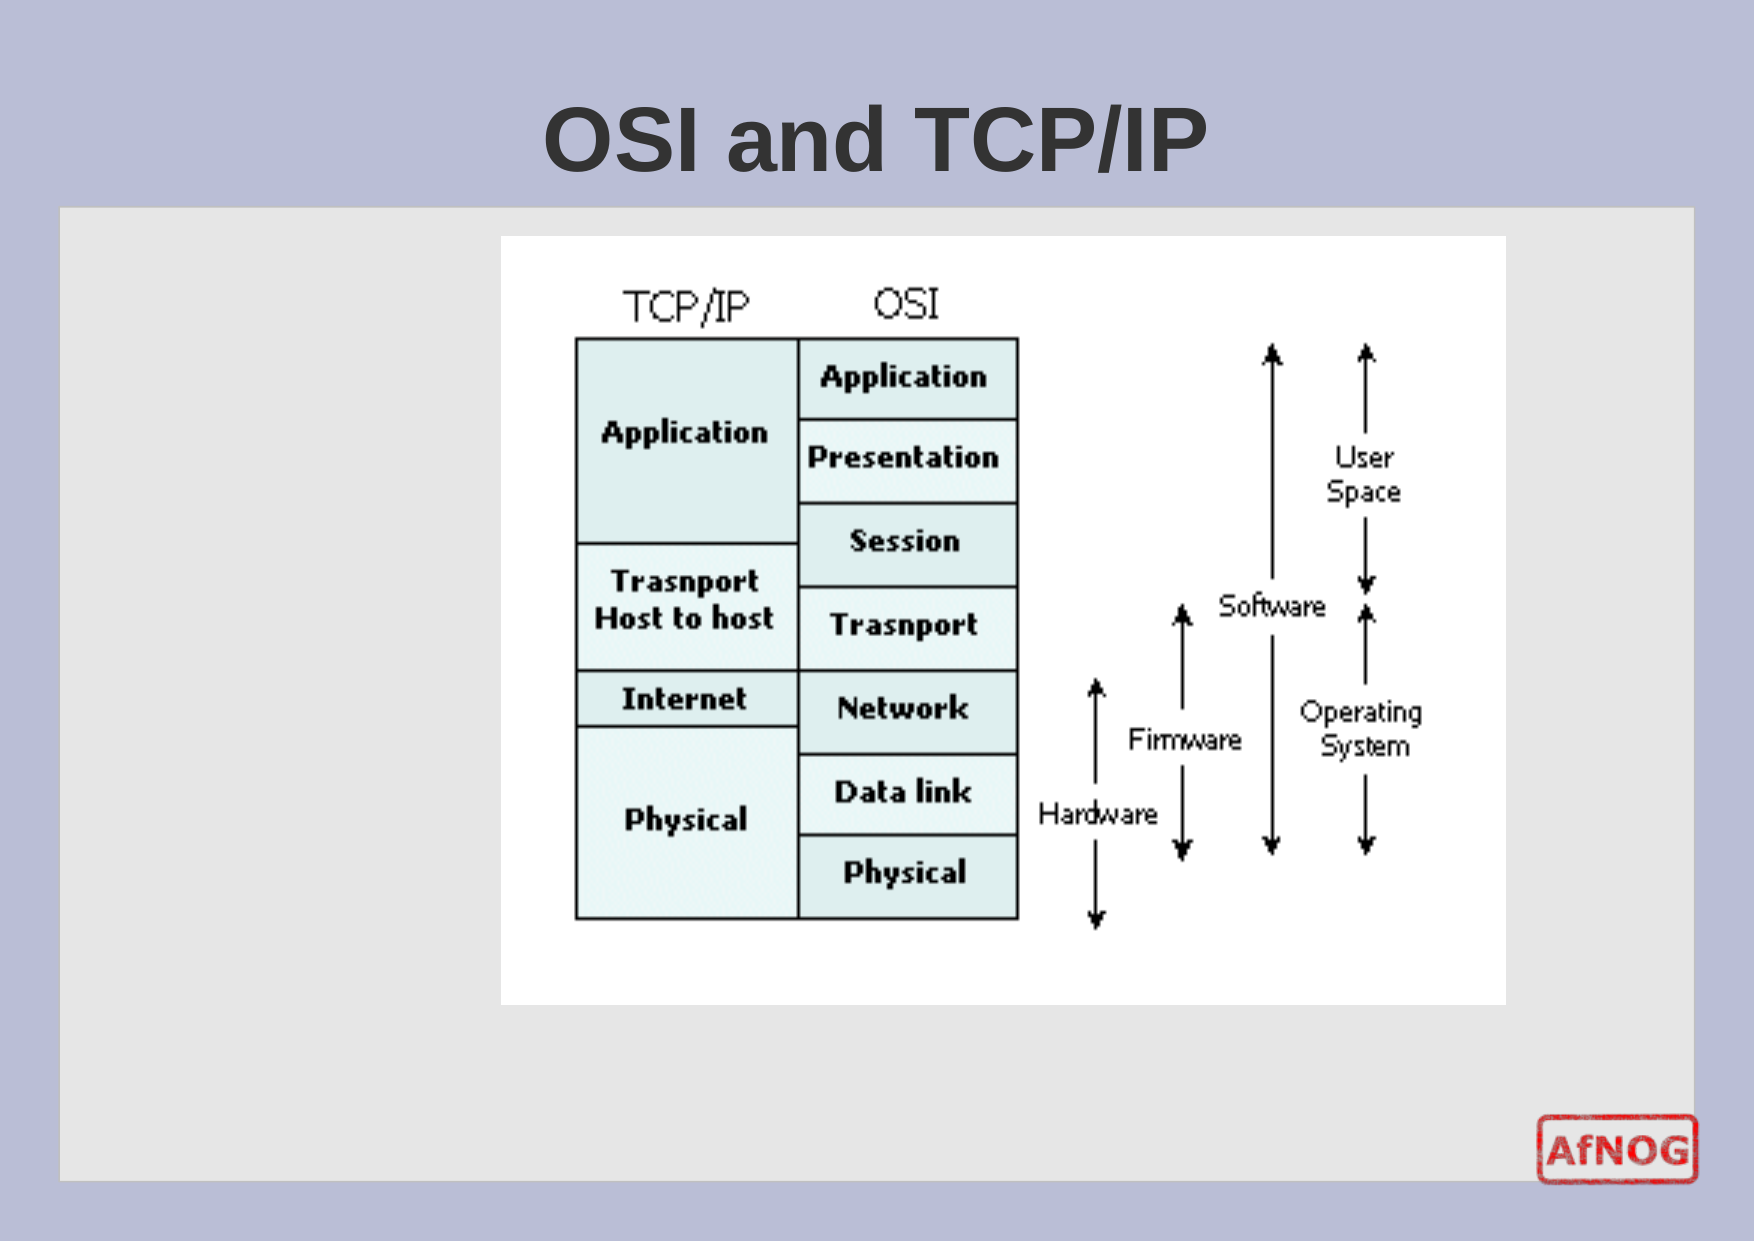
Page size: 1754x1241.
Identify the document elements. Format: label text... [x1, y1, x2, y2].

picture [1535, 1112, 1701, 1188]
title OSI and TCP/IP [59, 0, 1695, 285]
text_box [59, 285, 1695, 1182]
picture [501, 285, 1506, 1005]
